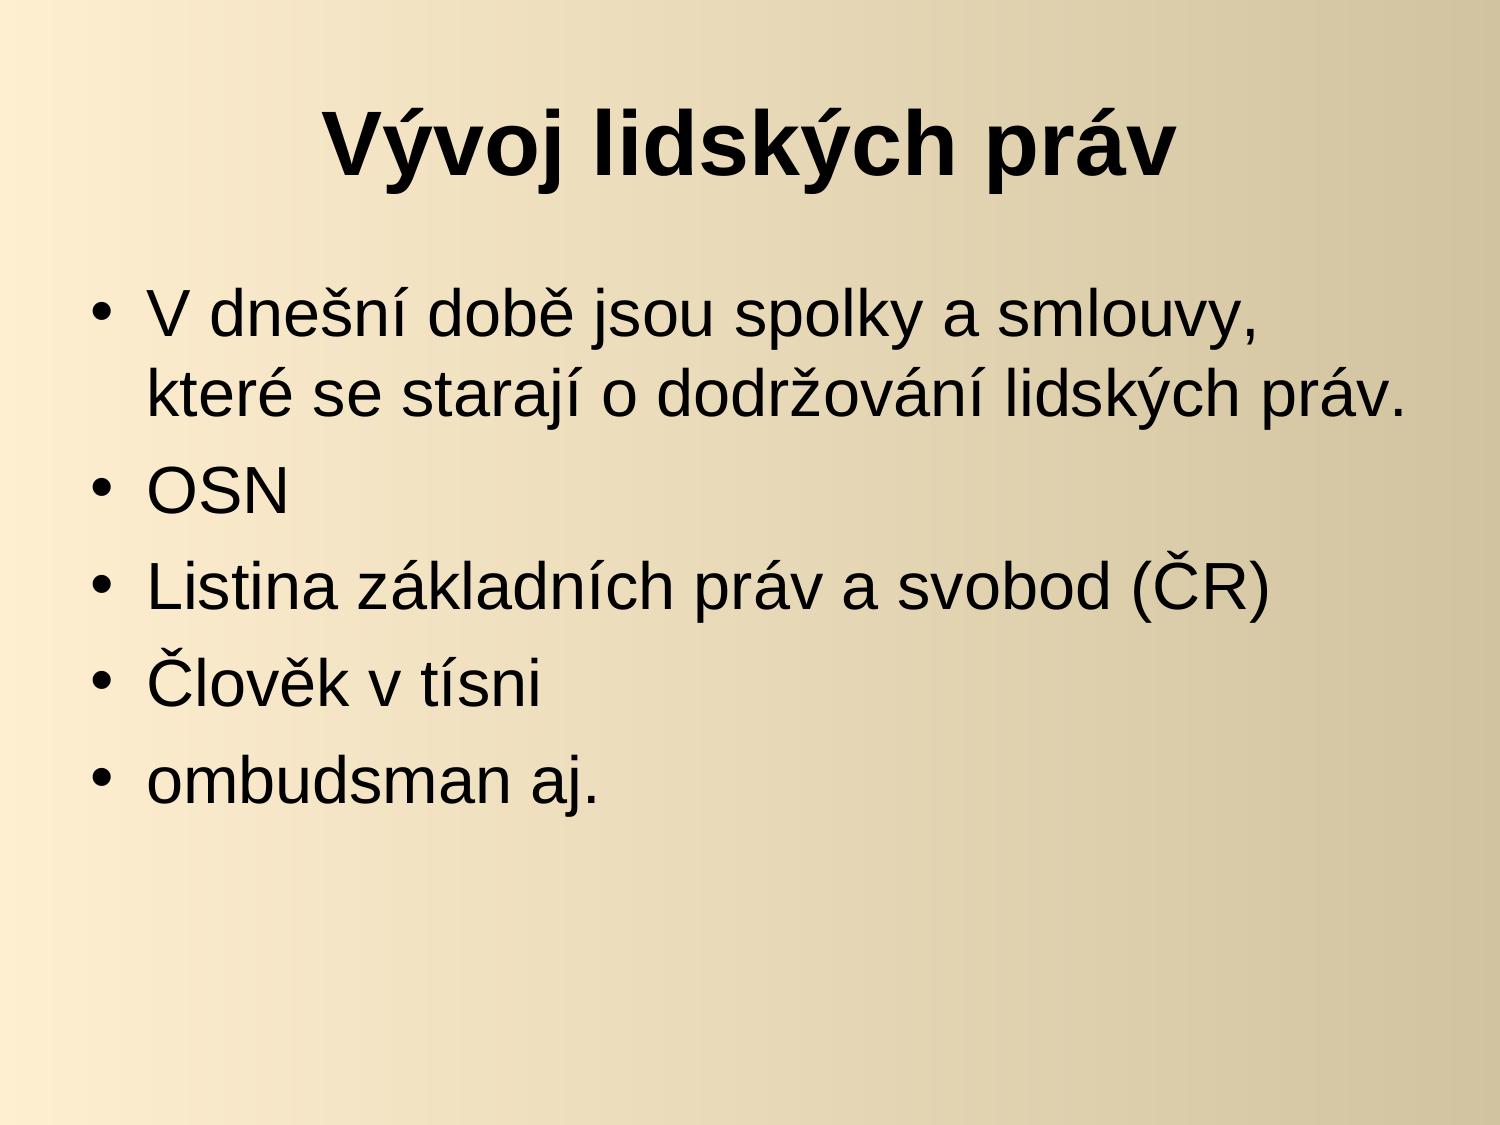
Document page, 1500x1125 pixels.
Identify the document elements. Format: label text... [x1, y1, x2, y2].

list V dnešní době jsou spolky a smlouvy, které se starají o dodržování lidských práv. OSN Listina základních práv a svobod (ČR) Člověk v tísni ombudsman aj. [75, 262, 1426, 1006]
title Vývoj lidských práv [75, 45, 1426, 233]
